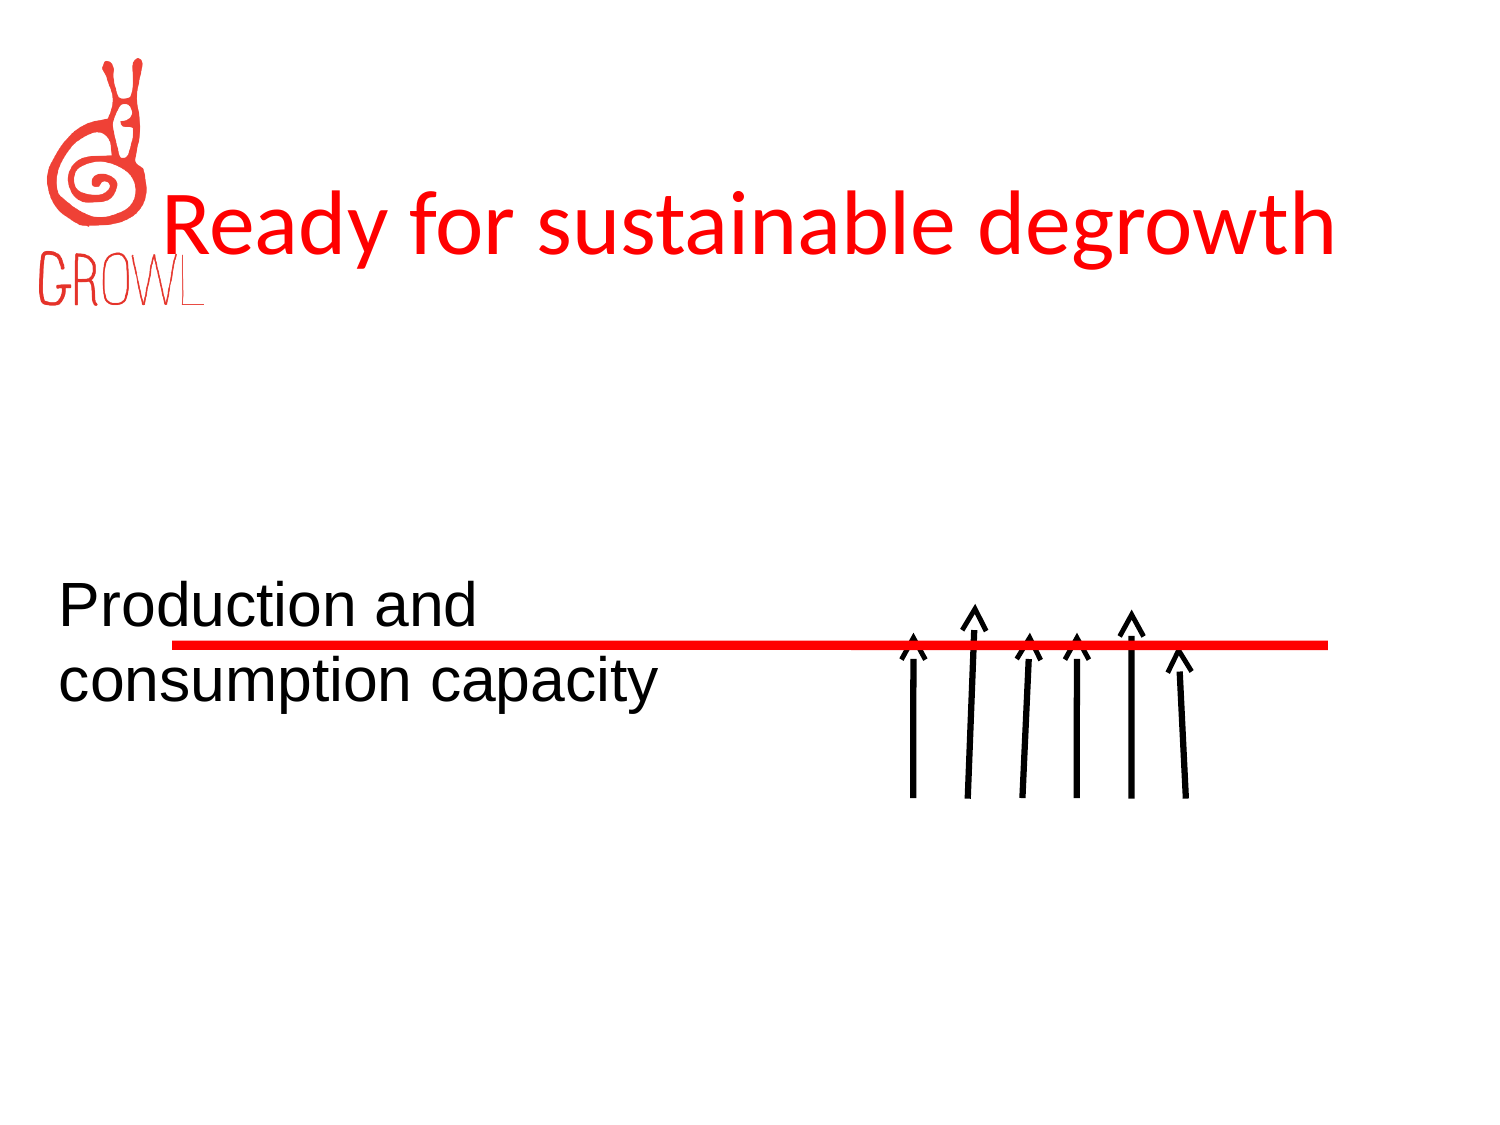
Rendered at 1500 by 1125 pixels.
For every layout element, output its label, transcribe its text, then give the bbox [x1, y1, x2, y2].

title Ready for sustainable degrowth [75, 45, 1425, 233]
text_box Production and consumption capacity [43, 556, 675, 722]
picture [195, 233, 204, 245]
picture [39, 58, 204, 306]
